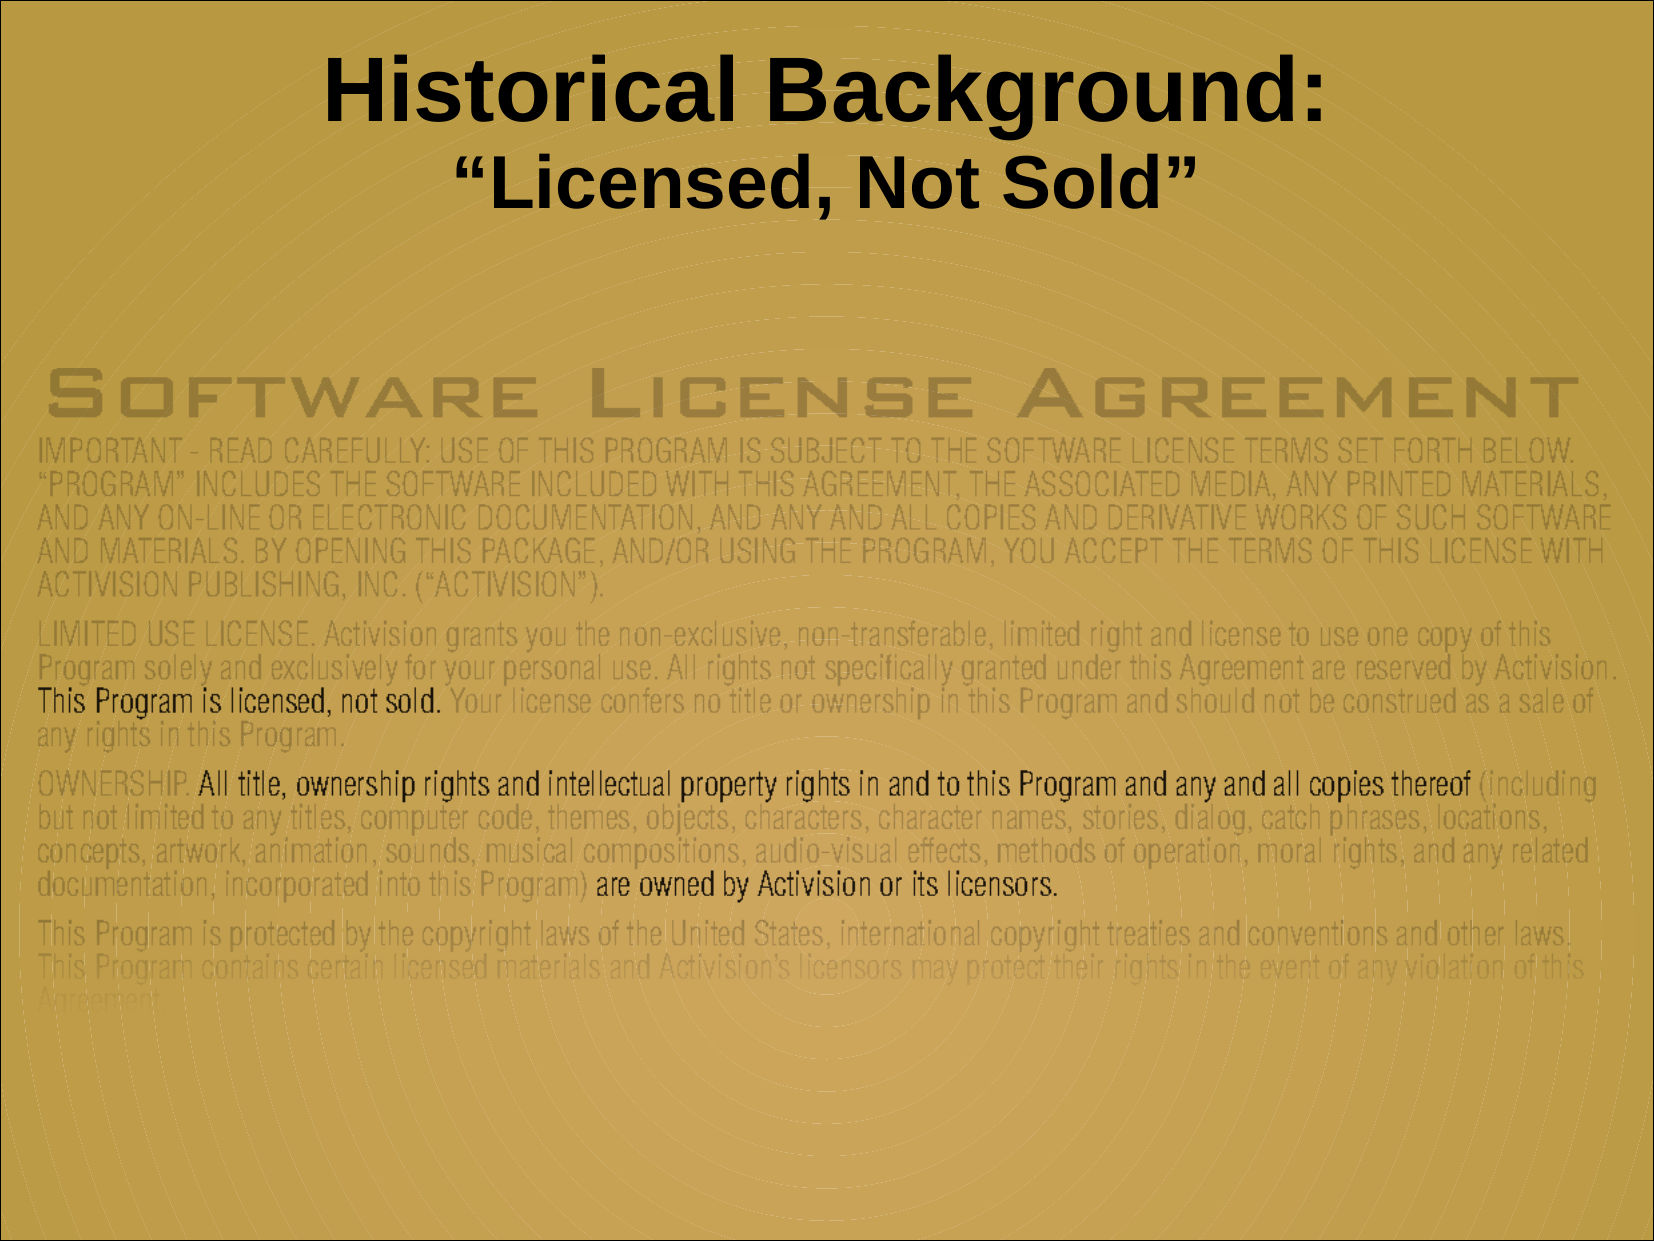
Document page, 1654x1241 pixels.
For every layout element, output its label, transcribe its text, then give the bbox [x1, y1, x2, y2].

picture [37, 368, 1616, 1019]
title Historical Background: “Licensed, Not Sold” [82, 37, 1571, 226]
